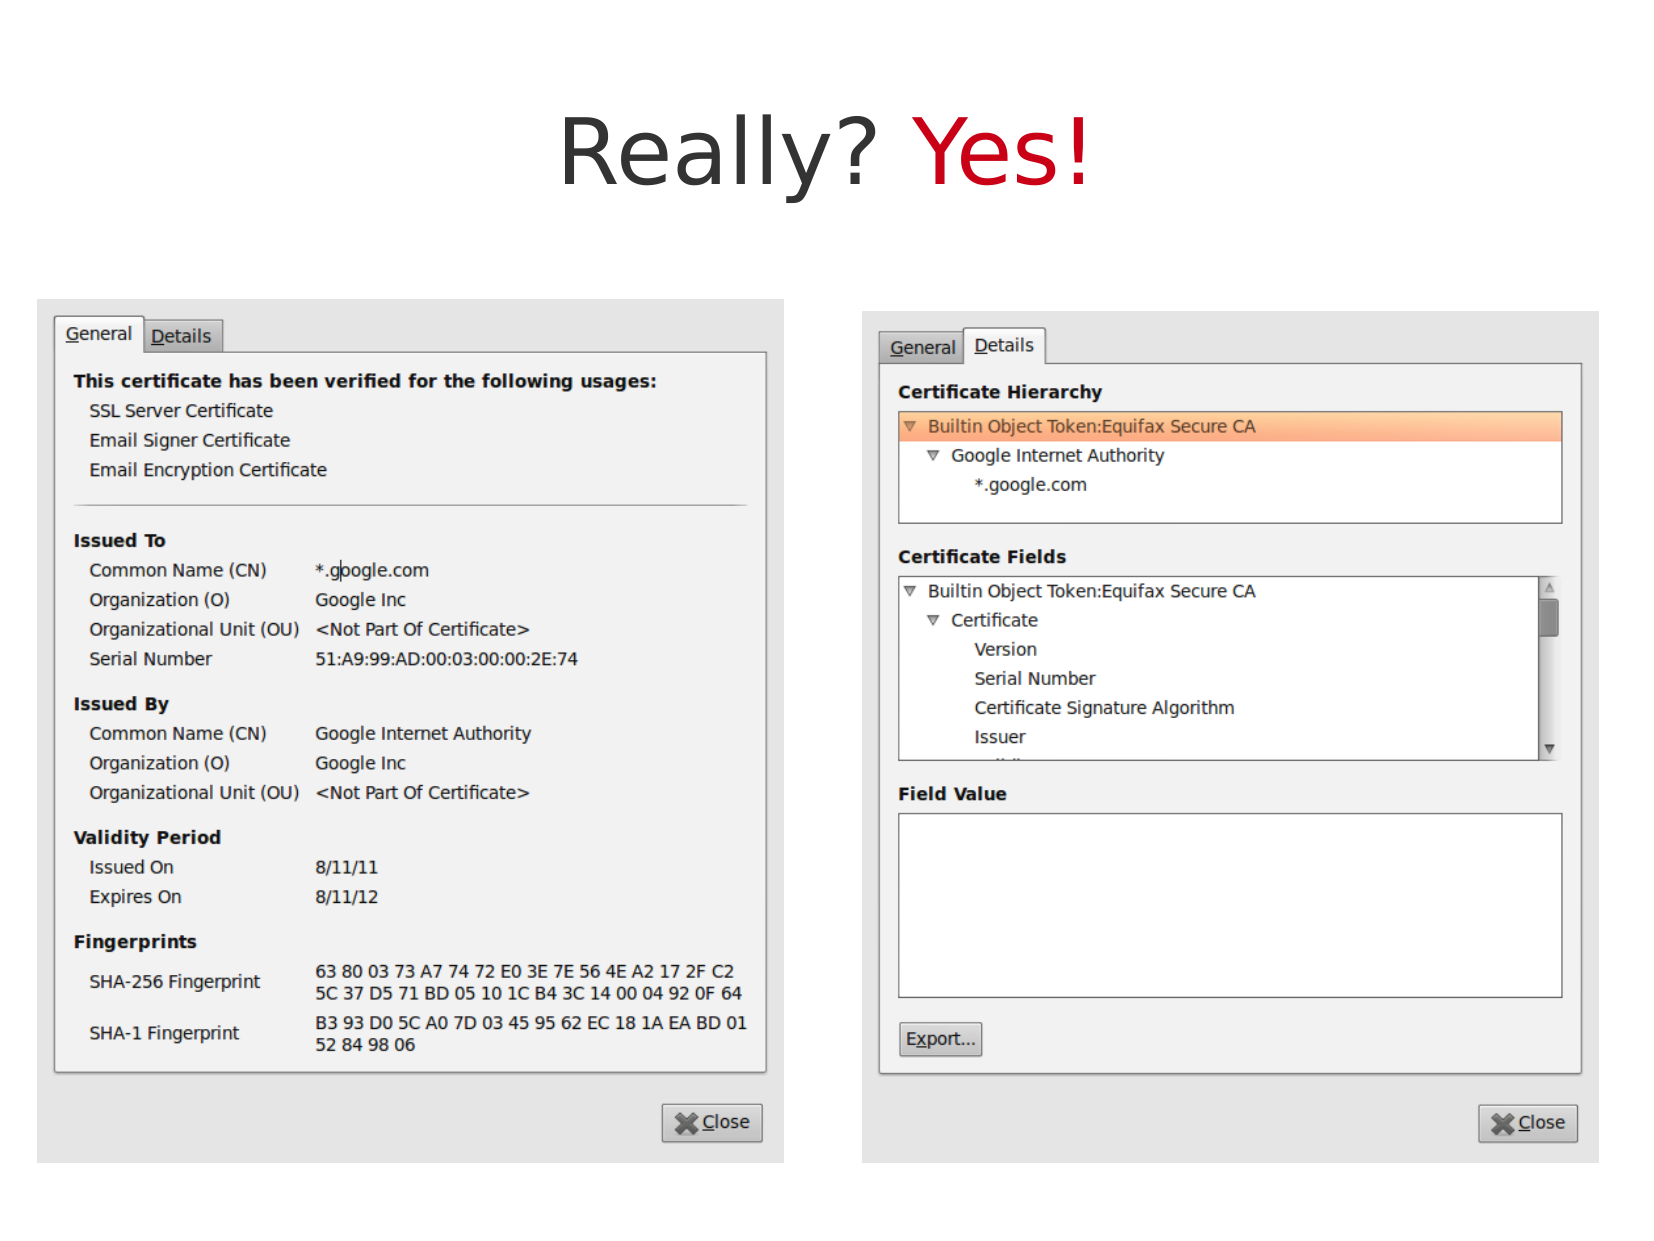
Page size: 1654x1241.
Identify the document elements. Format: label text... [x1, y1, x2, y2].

title Really? Yes! [82, 56, 1571, 250]
picture [862, 311, 1599, 1163]
picture [37, 299, 784, 1163]
